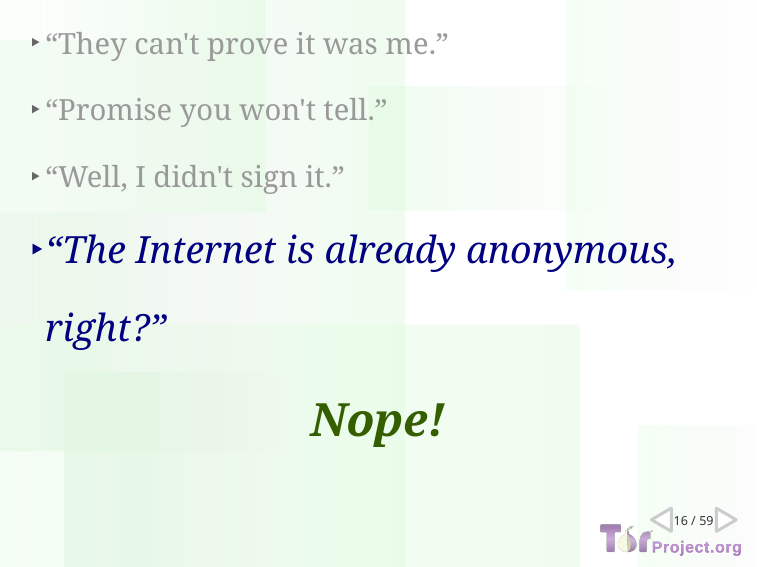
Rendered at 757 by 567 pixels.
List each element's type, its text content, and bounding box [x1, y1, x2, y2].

text_box “They can't prove it was me.” “Promise you won't tell.” “Well, I didn't sign it.” “The Internet is already anonymous, right?” [0, 0, 756, 376]
text_box Nope! [0, 376, 756, 494]
picture [0, 0, 757, 567]
